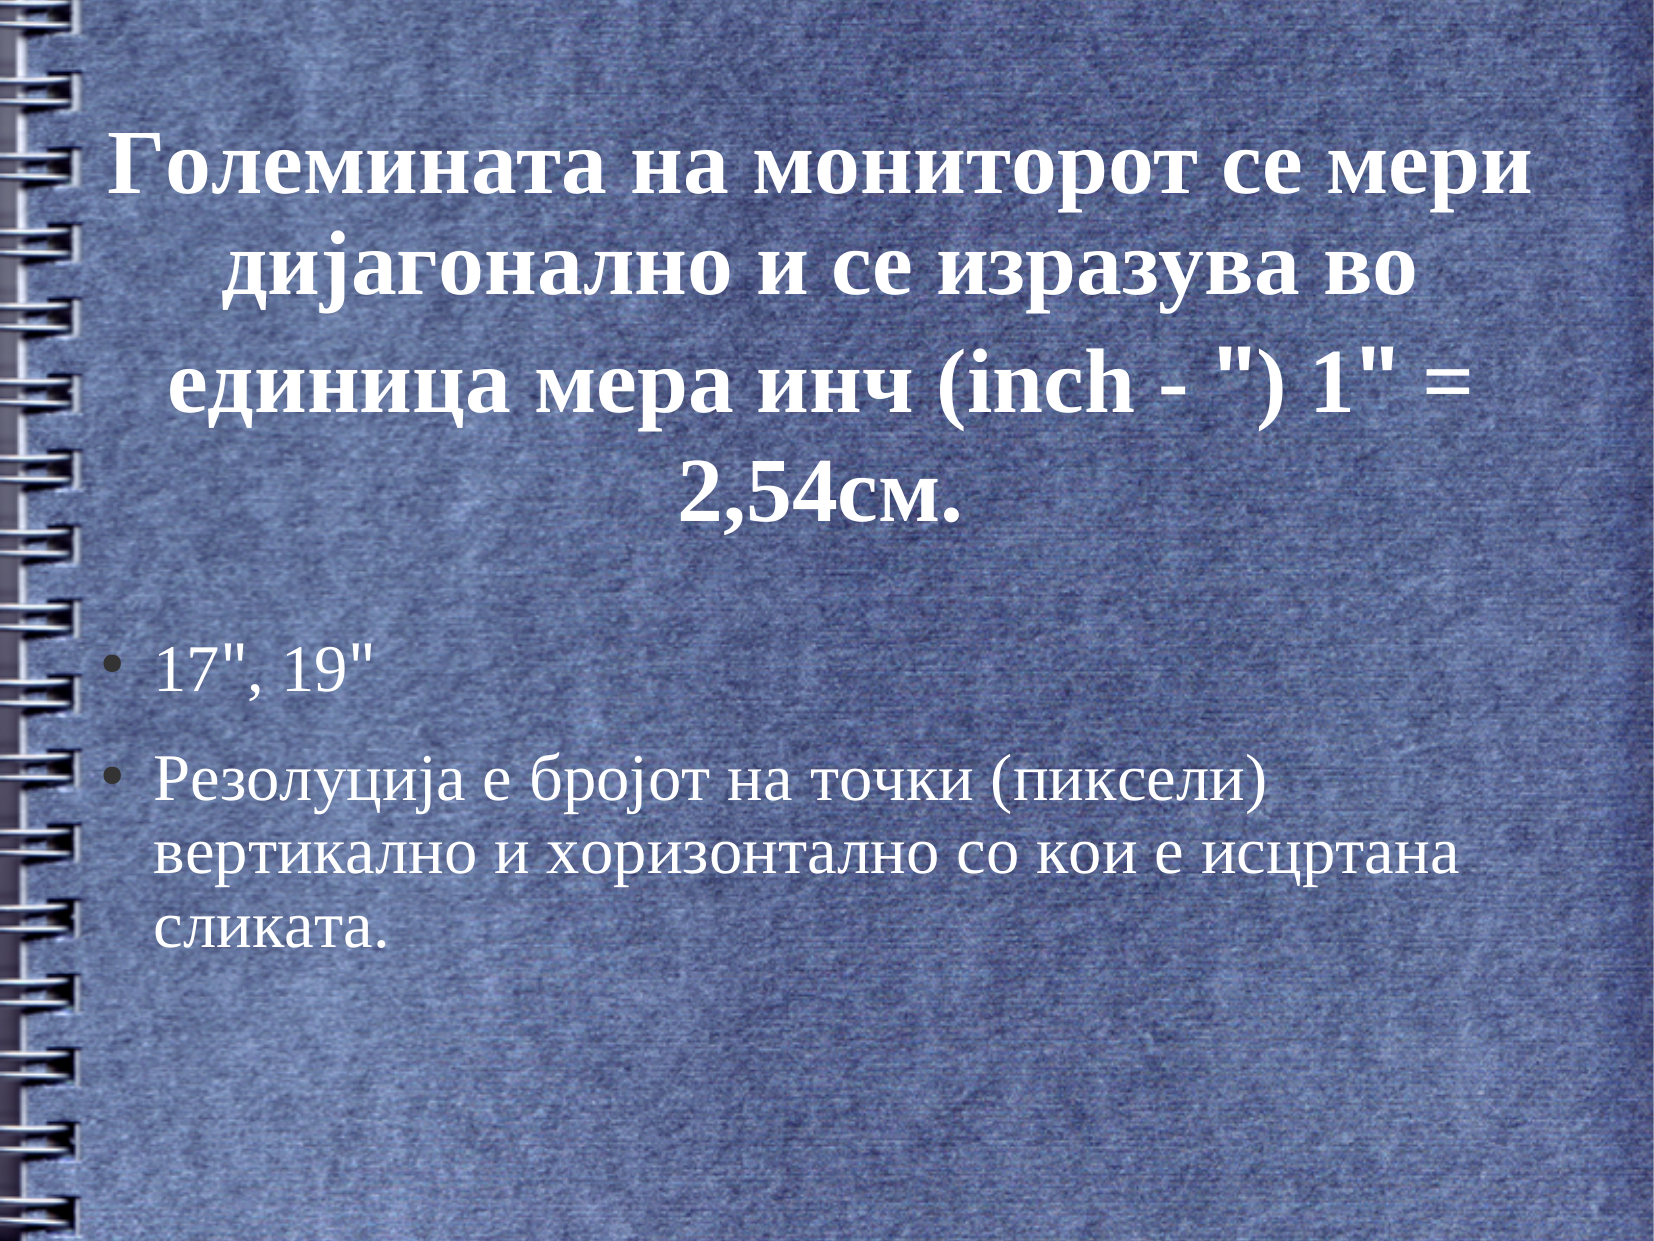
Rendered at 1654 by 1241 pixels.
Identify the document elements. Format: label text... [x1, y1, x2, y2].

title Големината на мониторот се мери дијагонално и се изразува во единица мера инч (inch - ") 1" = 2,54см. [76, 118, 1565, 535]
picture [0, 0, 1654, 1241]
list 17", 19" Резолуција е бројот на точки (пиксели) вертикално и хоризонтално со кои е исцртана сликата. [82, 620, 1571, 1109]
